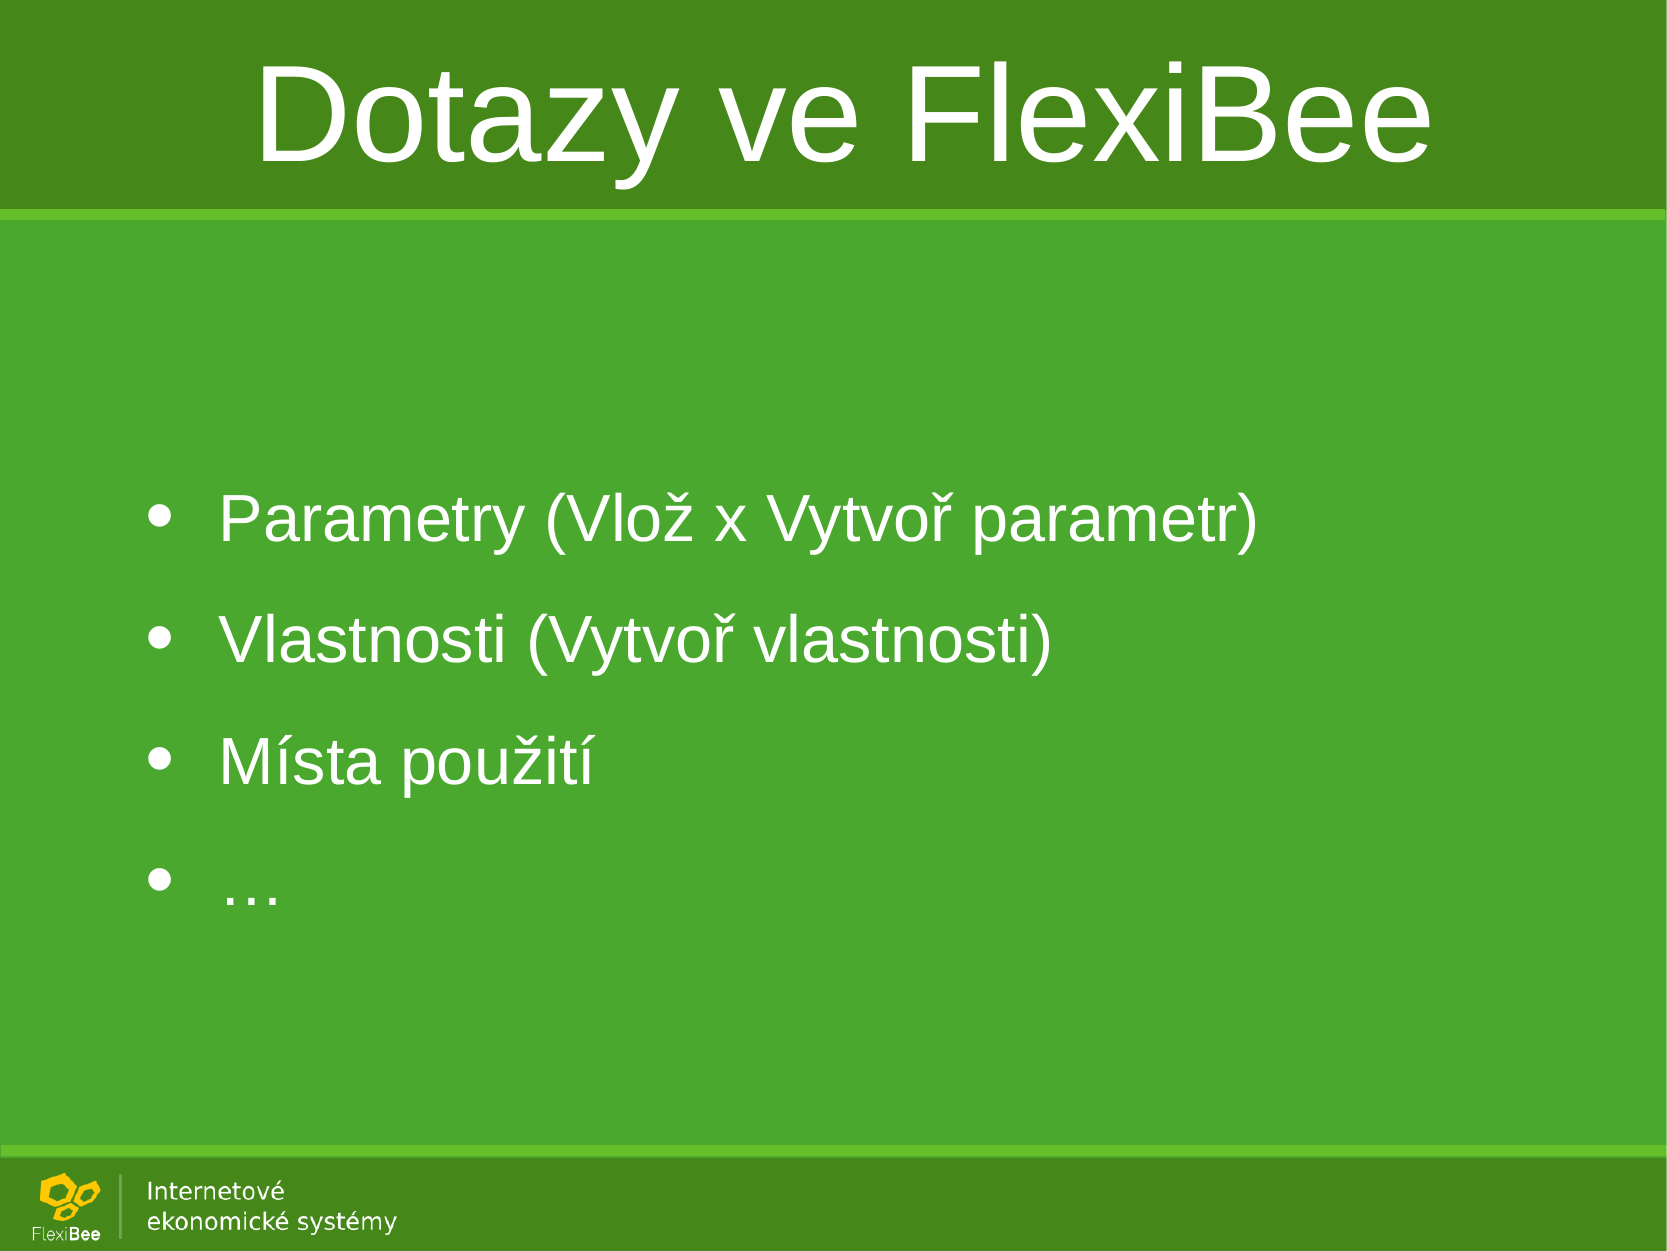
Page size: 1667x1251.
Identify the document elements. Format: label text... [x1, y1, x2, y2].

title Dotazy ve FlexiBee [118, 0, 1571, 361]
picture [0, 0, 1667, 1251]
list Parametry (Vlož x Vytvoř parametr) Vlastnosti (Vytvoř vlastnosti) Místa použití … [106, 295, 1560, 1099]
